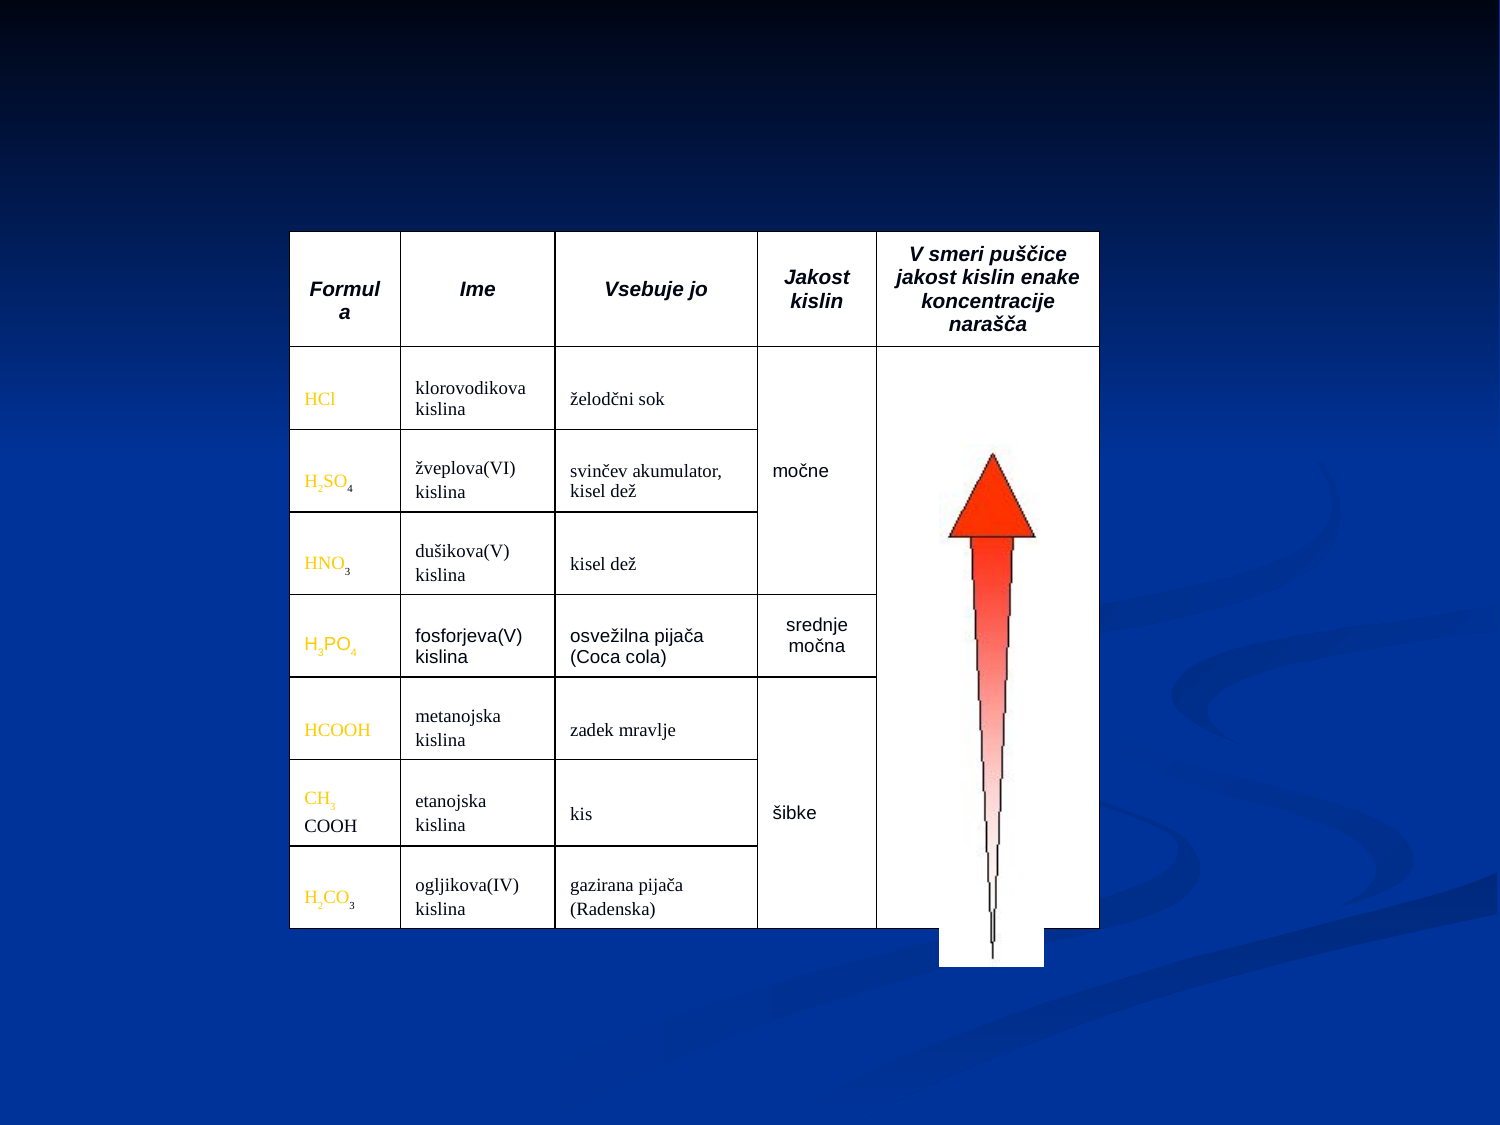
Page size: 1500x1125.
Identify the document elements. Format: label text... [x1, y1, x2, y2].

table_header Jakost kislin [758, 232, 876, 346]
table_cell kisel dež [556, 513, 757, 594]
table_cell dušikova(V) kislina [401, 513, 554, 594]
table_cell HNO3 [290, 513, 400, 594]
table_header Ime [401, 232, 554, 346]
table_cell H2SO4 [290, 430, 400, 511]
table_cell HCl [290, 347, 400, 429]
table_cell metanojska kislina [401, 678, 554, 759]
table_cell klorovodikova kislina [401, 347, 554, 429]
table_cell zadek mravlje [556, 678, 757, 759]
table_cell srednje močna [758, 595, 876, 676]
table_cell šibke [758, 678, 876, 928]
table_cell fosforjeva(V) kislina [401, 595, 554, 676]
table_cell želodčni sok [556, 347, 757, 429]
table_cell H2CO3 [290, 847, 400, 928]
table_header V smeri puščice jakost kislin enake koncentracije narašča [877, 232, 1099, 346]
table_cell žveplova(VI) kislina [401, 430, 554, 511]
table_cell osvežilna pijača (Coca cola) [556, 595, 757, 676]
picture [939, 444, 1044, 967]
table_cell ogljikova(IV) kislina [401, 847, 554, 928]
table_header Vsebuje jo [556, 232, 757, 346]
table_cell gazirana pijača (Radenska) [556, 847, 757, 928]
table_cell svinčev akumulator, kisel dež [556, 430, 757, 511]
table_cell HCOOH [290, 678, 400, 759]
table_cell CH3COOH [290, 760, 400, 845]
table_cell [877, 347, 1099, 928]
table_cell H3PO4 [290, 595, 400, 676]
table_cell kis [556, 760, 757, 845]
table_cell etanojska kislina [401, 760, 554, 845]
table_cell močne [758, 347, 876, 594]
table_header Formula [290, 232, 400, 346]
